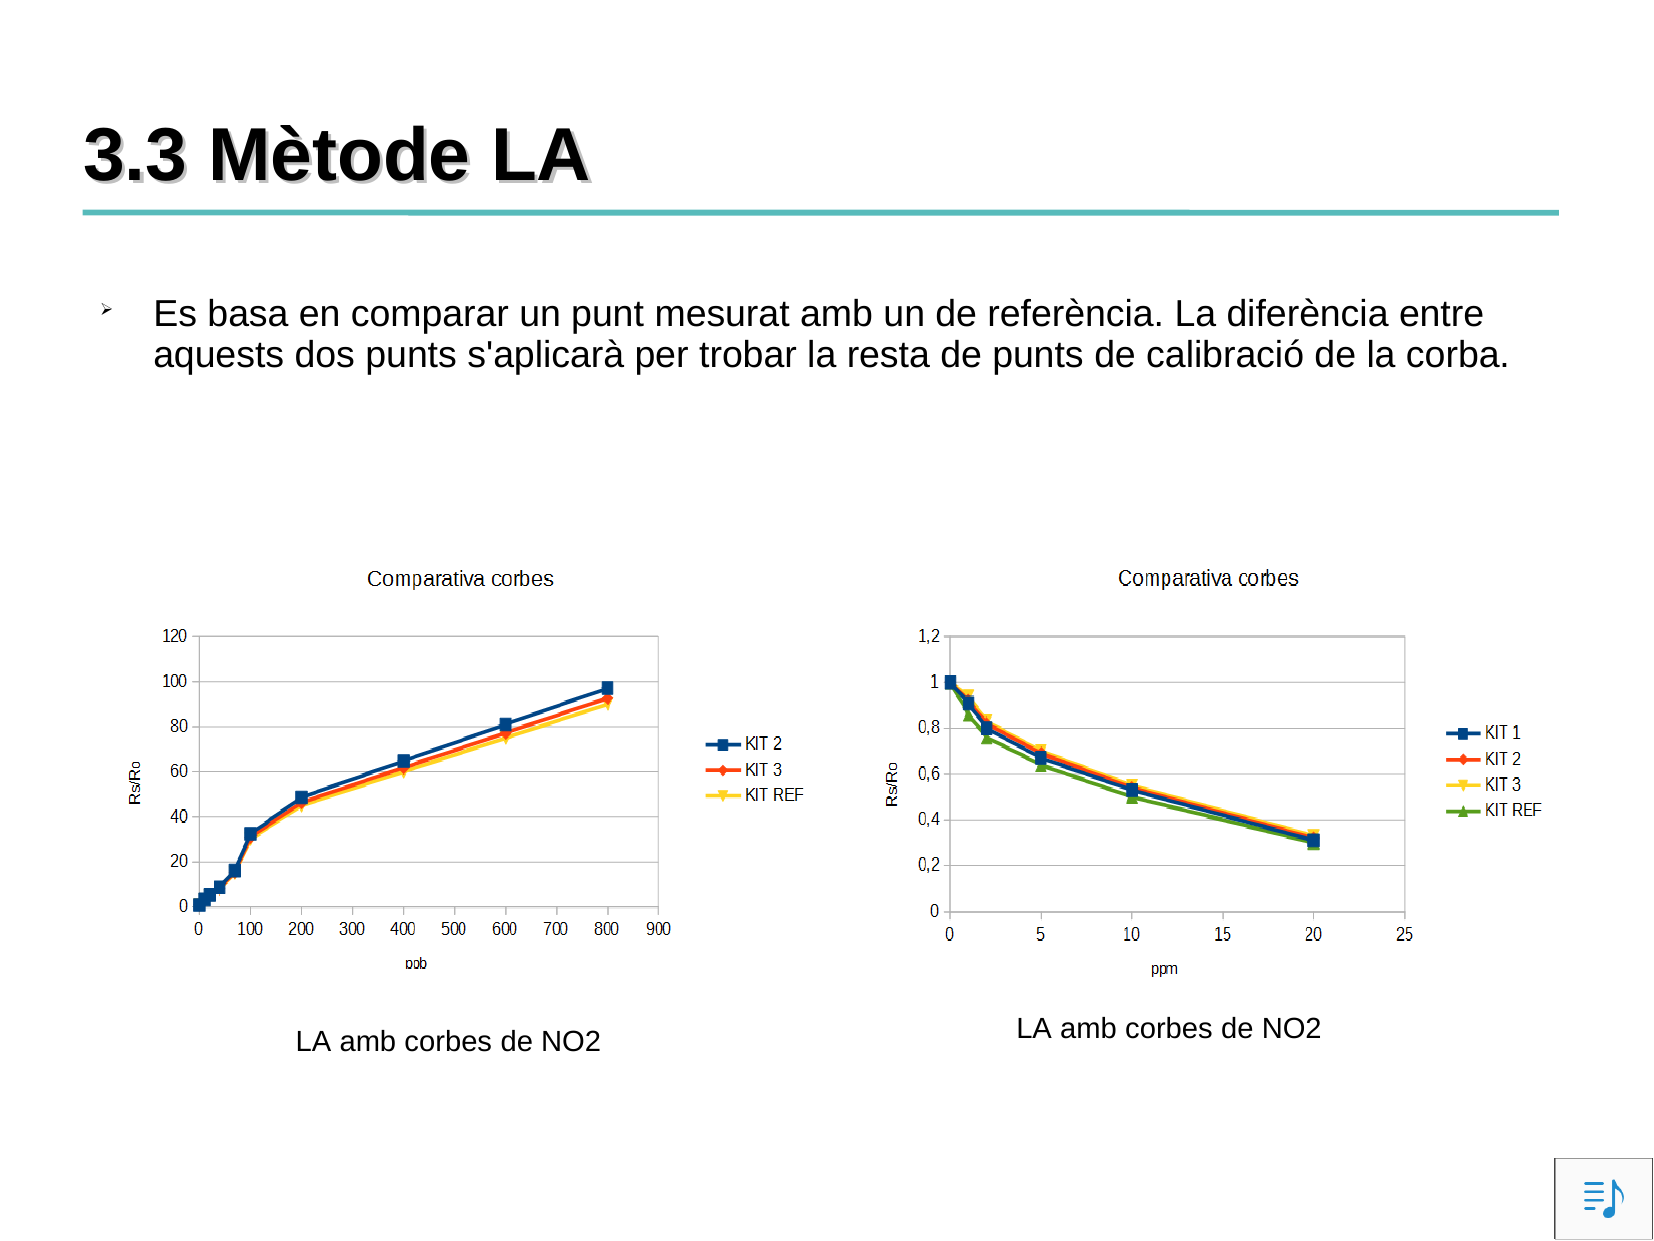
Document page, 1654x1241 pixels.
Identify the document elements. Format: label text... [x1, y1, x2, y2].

title 3.3 Mètode LA [83, 49, 1572, 257]
picture [885, 555, 1548, 981]
picture [122, 555, 804, 969]
list Es basa en comparar un punt mesurat amb un de referència. La diferència entre aquests dos punts s'aplicarà per trobar la resta de punts de calibració de la corba. [82, 290, 1571, 1010]
text_box LA amb corbes de NO2 [933, 1003, 1406, 1052]
text_box LA amb corbes de NO2 [212, 1015, 685, 1064]
text_box [1553, 1156, 1654, 1241]
